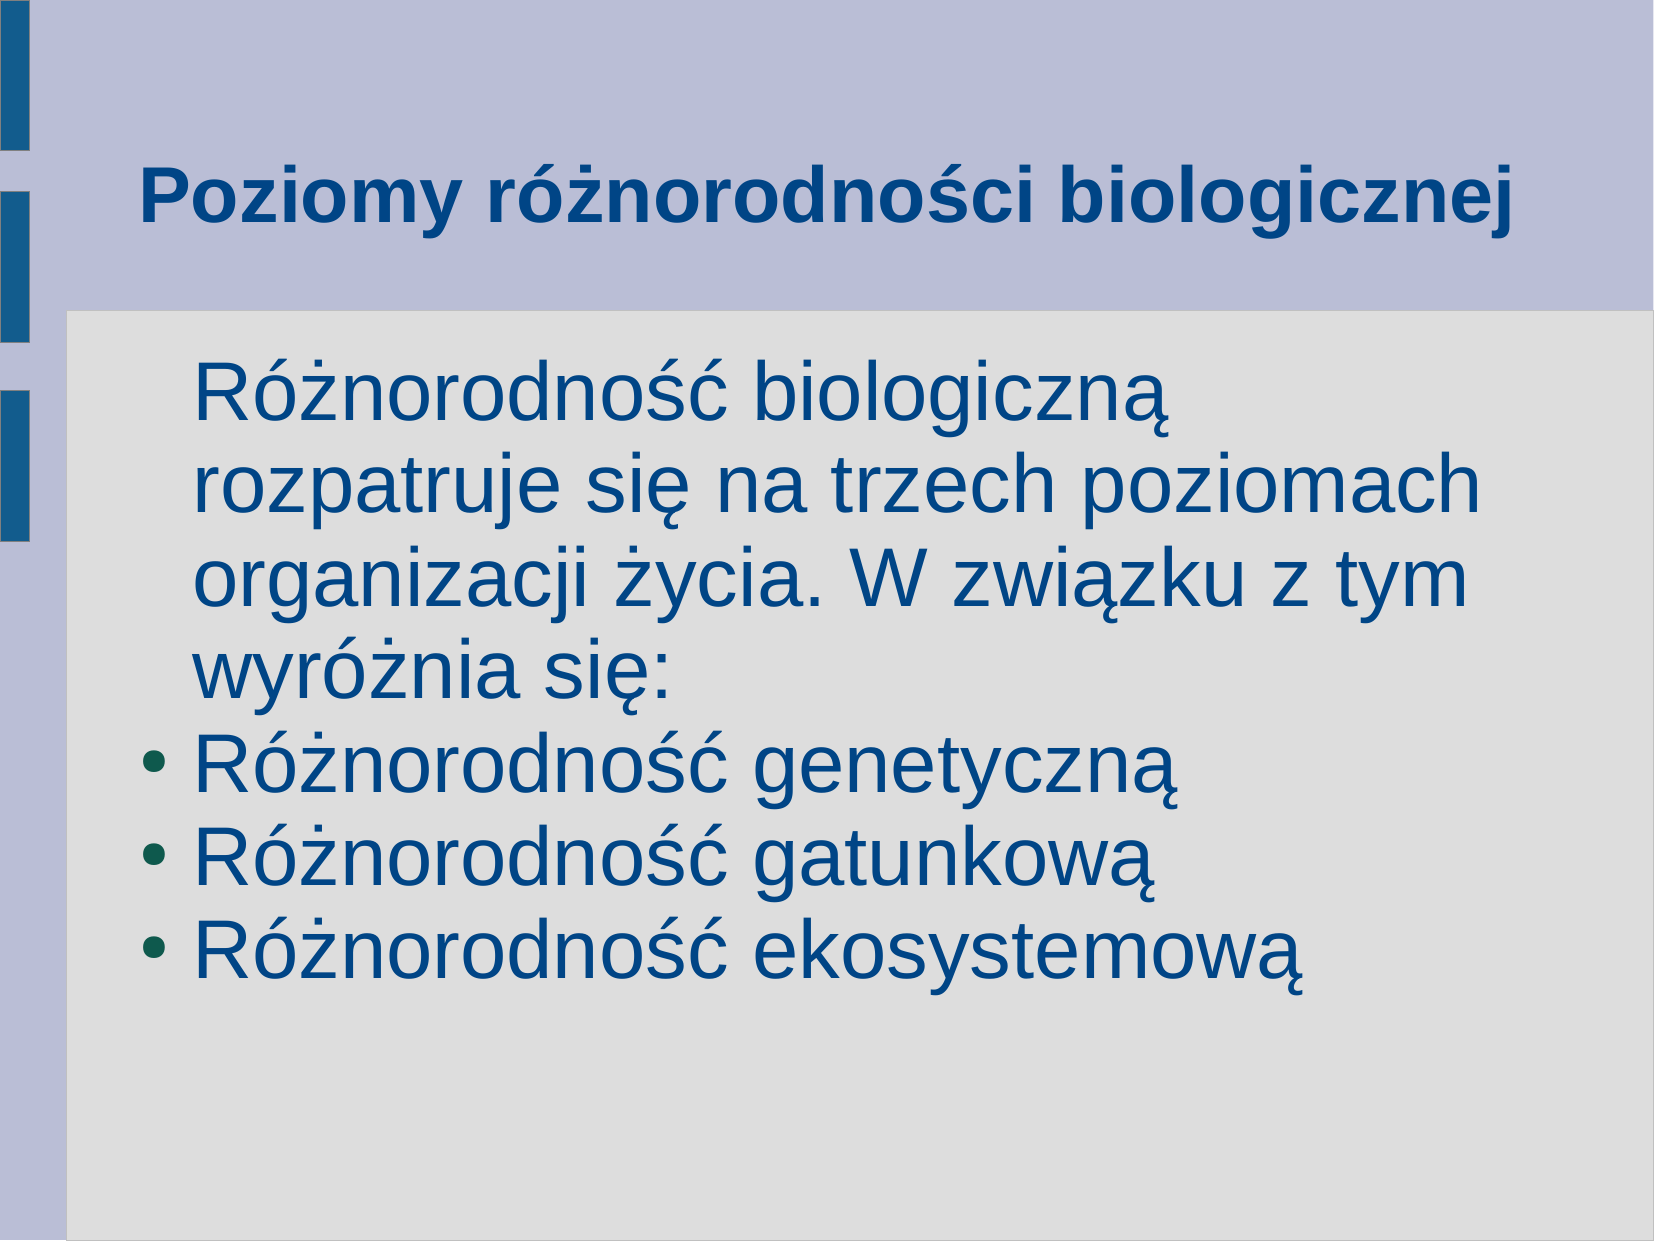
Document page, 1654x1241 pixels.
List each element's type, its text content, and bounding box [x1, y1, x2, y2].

list Różnorodność biologiczną rozpatruje się na trzech poziomach organizacji życia. W związku z tym wyróżnia się: Różnorodność genetyczną Różnorodność gatunkową Różnorodność ekosystemową [121, 344, 1534, 1127]
title Poziomy różnorodności biologicznej [121, 91, 1534, 299]
